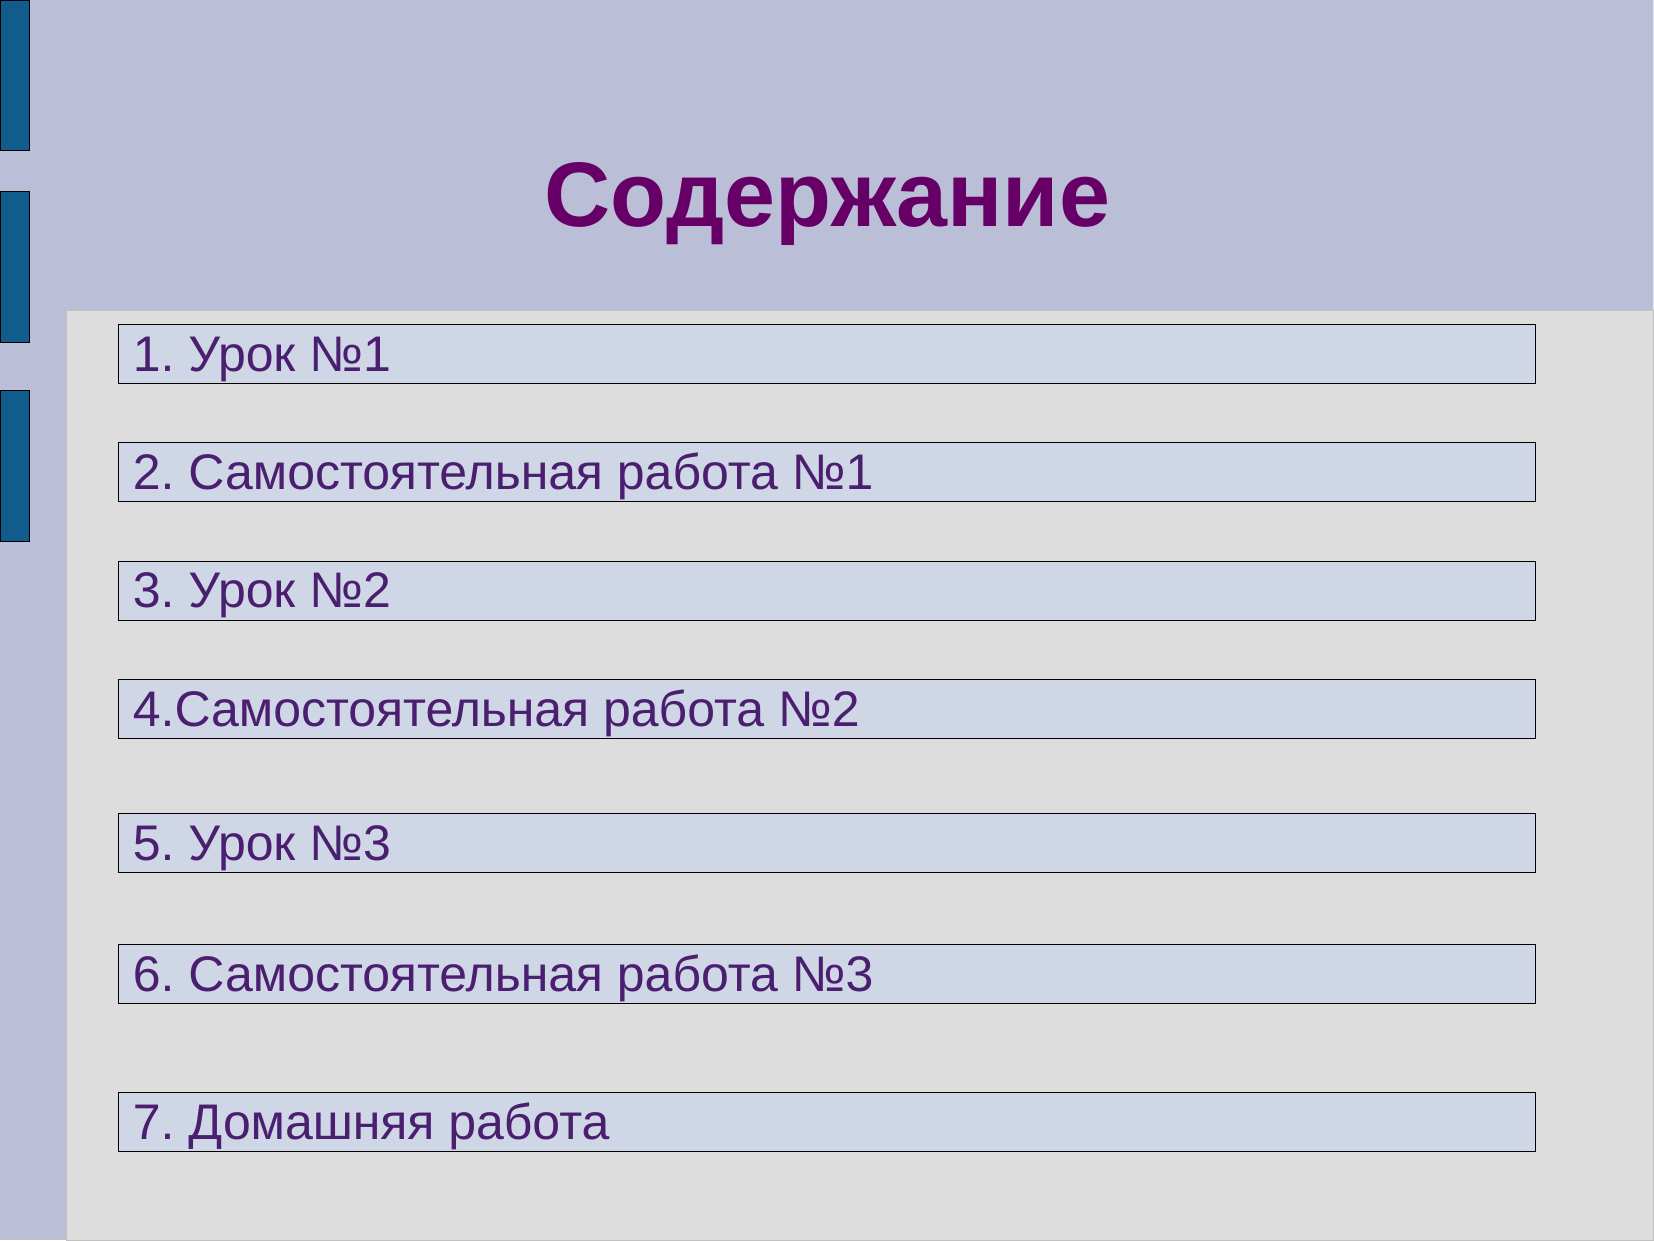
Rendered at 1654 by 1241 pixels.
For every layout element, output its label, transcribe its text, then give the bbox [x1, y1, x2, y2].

text_box 6. Самостоятельная работа №3 [118, 944, 1536, 1004]
text_box 7. Домашняя работа [118, 1092, 1536, 1152]
text_box 2. Самостоятельная работа №1 [118, 442, 1536, 502]
text_box 5. Урок №3 [118, 813, 1536, 873]
text_box 4.Самостоятельная работа №2 [118, 679, 1536, 739]
text_box 1. Урок №1 [118, 324, 1536, 384]
title Содержание [121, 98, 1534, 291]
text_box 3. Урок №2 [118, 561, 1536, 621]
